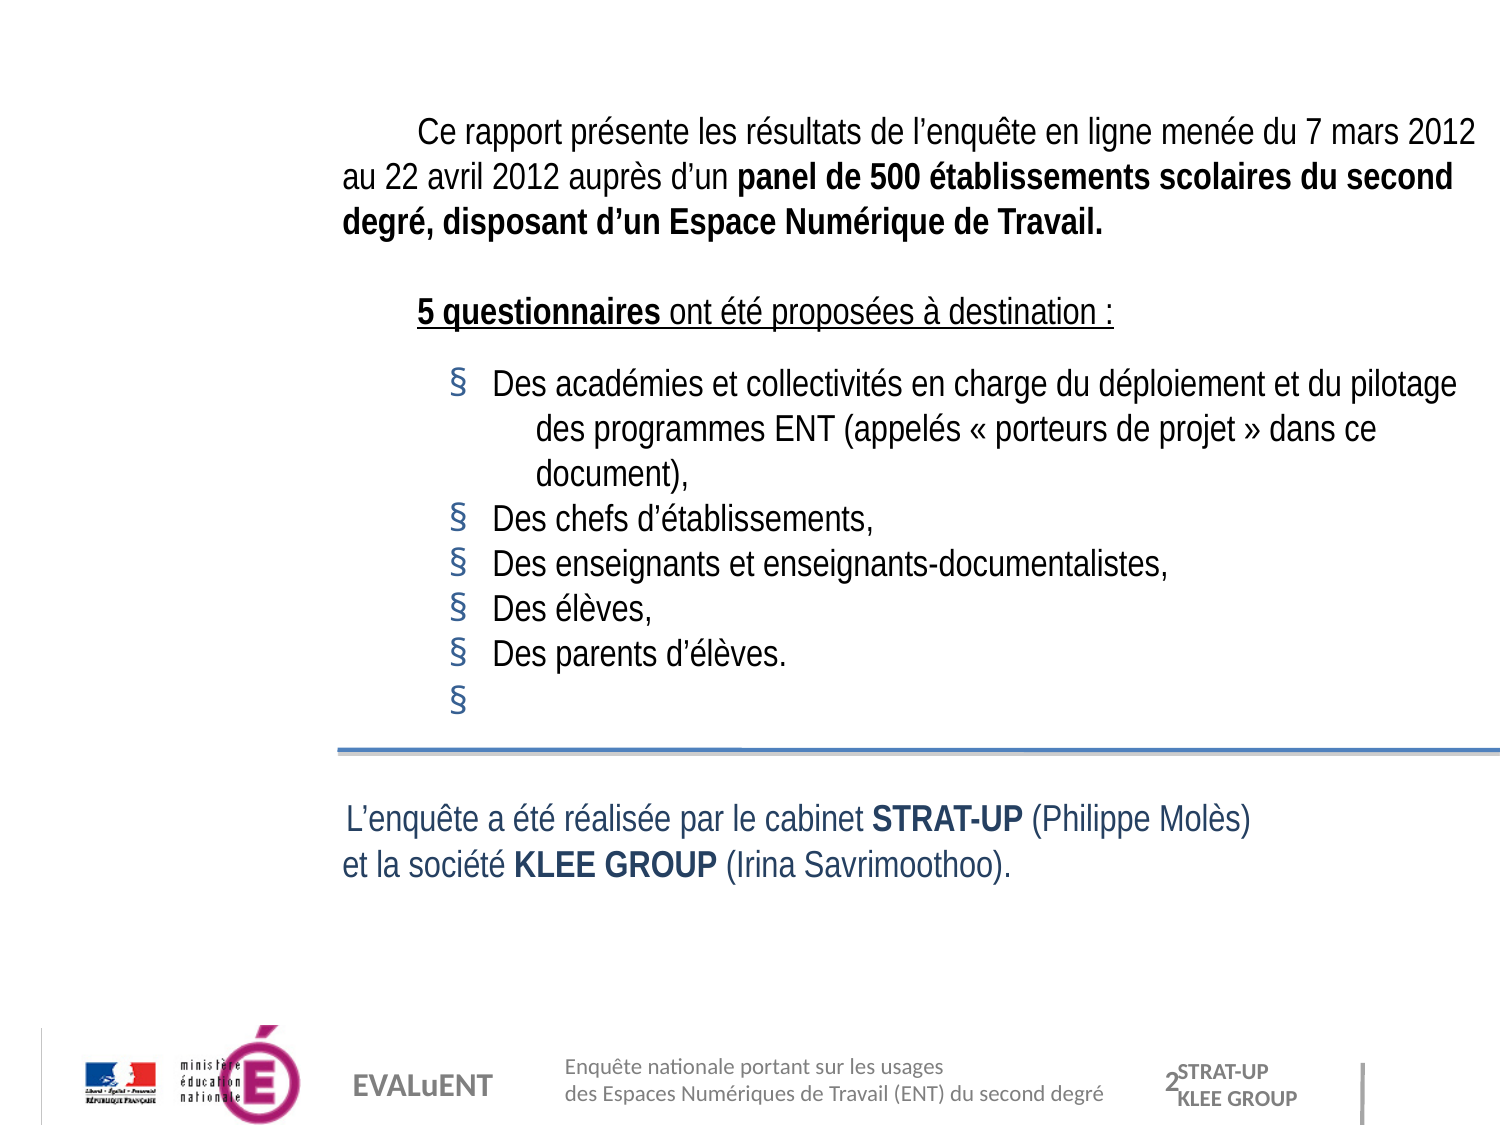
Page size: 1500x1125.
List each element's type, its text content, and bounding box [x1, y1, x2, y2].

text_box [1074, 1050, 1426, 1110]
text_box Ce rapport présente les résultats de l’enquête en ligne menée du 7 mars 2012 au 22 avril 2012 auprès d’un panel de 500 établissements scolaires du second degré, disposant d’un Espace Numérique de Travail. 5 questionnaires ont été proposées à destination : Des académies et collectivités en charge du déploiement et du pilotage des programmes ENT (appelés « porteurs de projet » dans ce document), Des chefs d’établissements, Des enseignants et enseignants-documentalistes, Des élèves, Des parents d’élèves. L’enquête a été réalisée par le cabinet STRAT-UP (Philippe Molès) et la société KLEE GROUP (Irina Savrimoothoo). [284, 100, 1500, 613]
